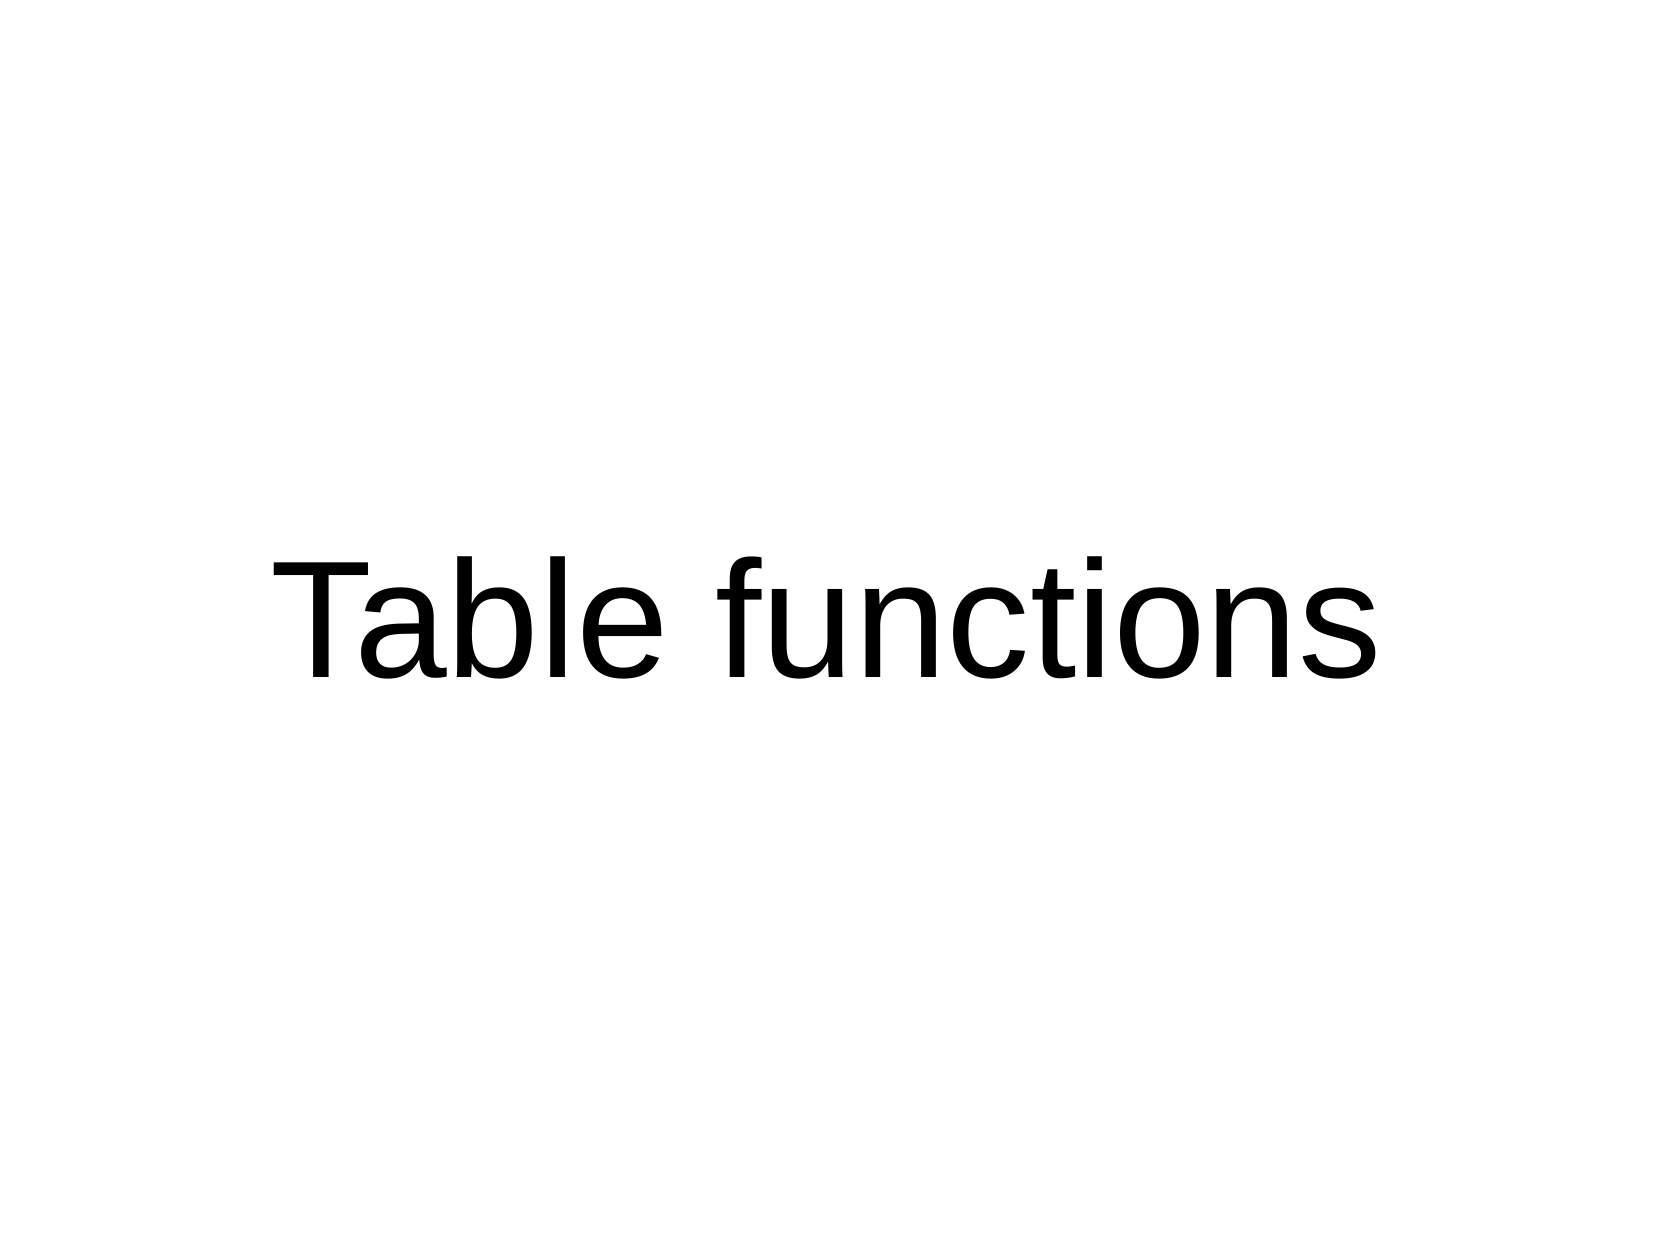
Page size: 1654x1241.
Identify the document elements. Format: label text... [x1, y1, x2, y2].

title Table functions [0, 516, 1654, 724]
